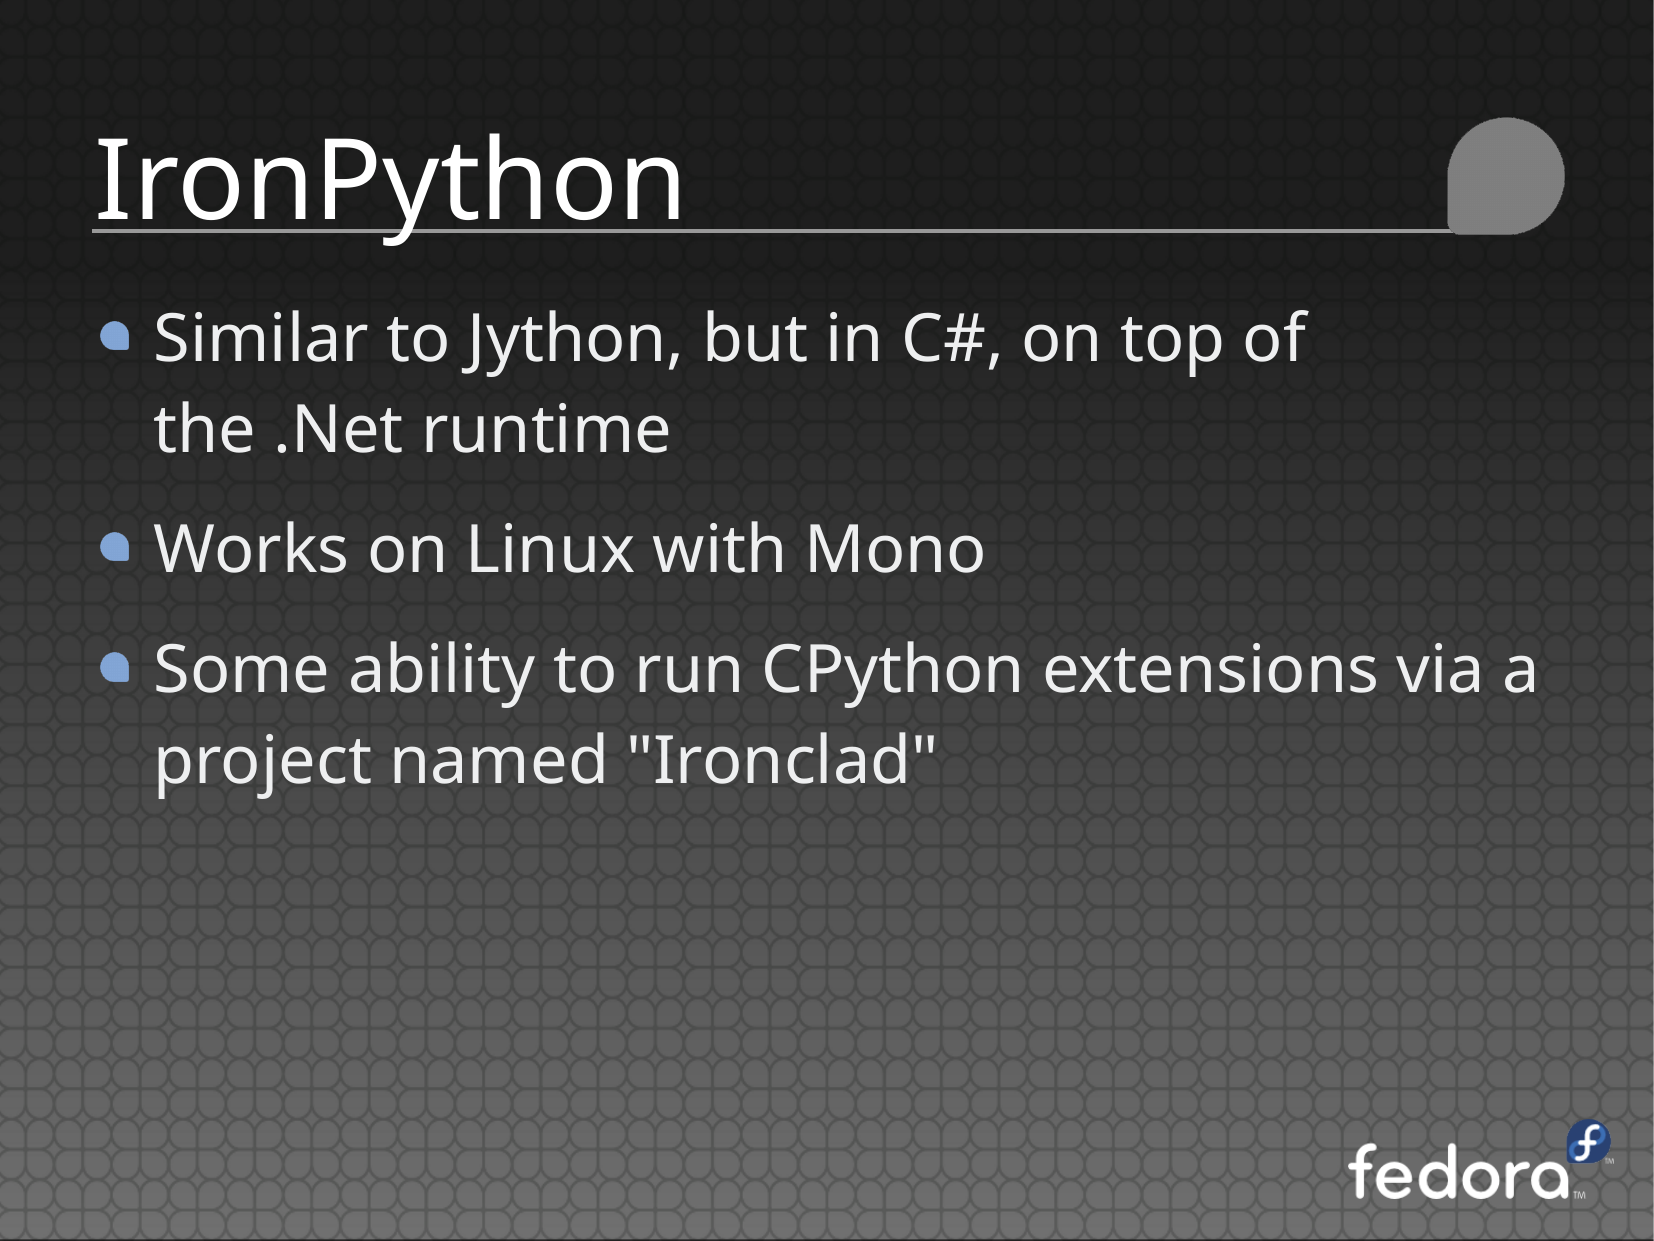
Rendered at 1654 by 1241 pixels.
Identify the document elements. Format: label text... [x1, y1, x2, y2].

title IronPython [94, 100, 1426, 251]
picture [0, 0, 1654, 1241]
list Similar to Jython, but in C#, on top of the .Net runtime Works on Linux with Mono Some ability to run CPython extensions via a project named "Ironclad" [82, 290, 1571, 1094]
